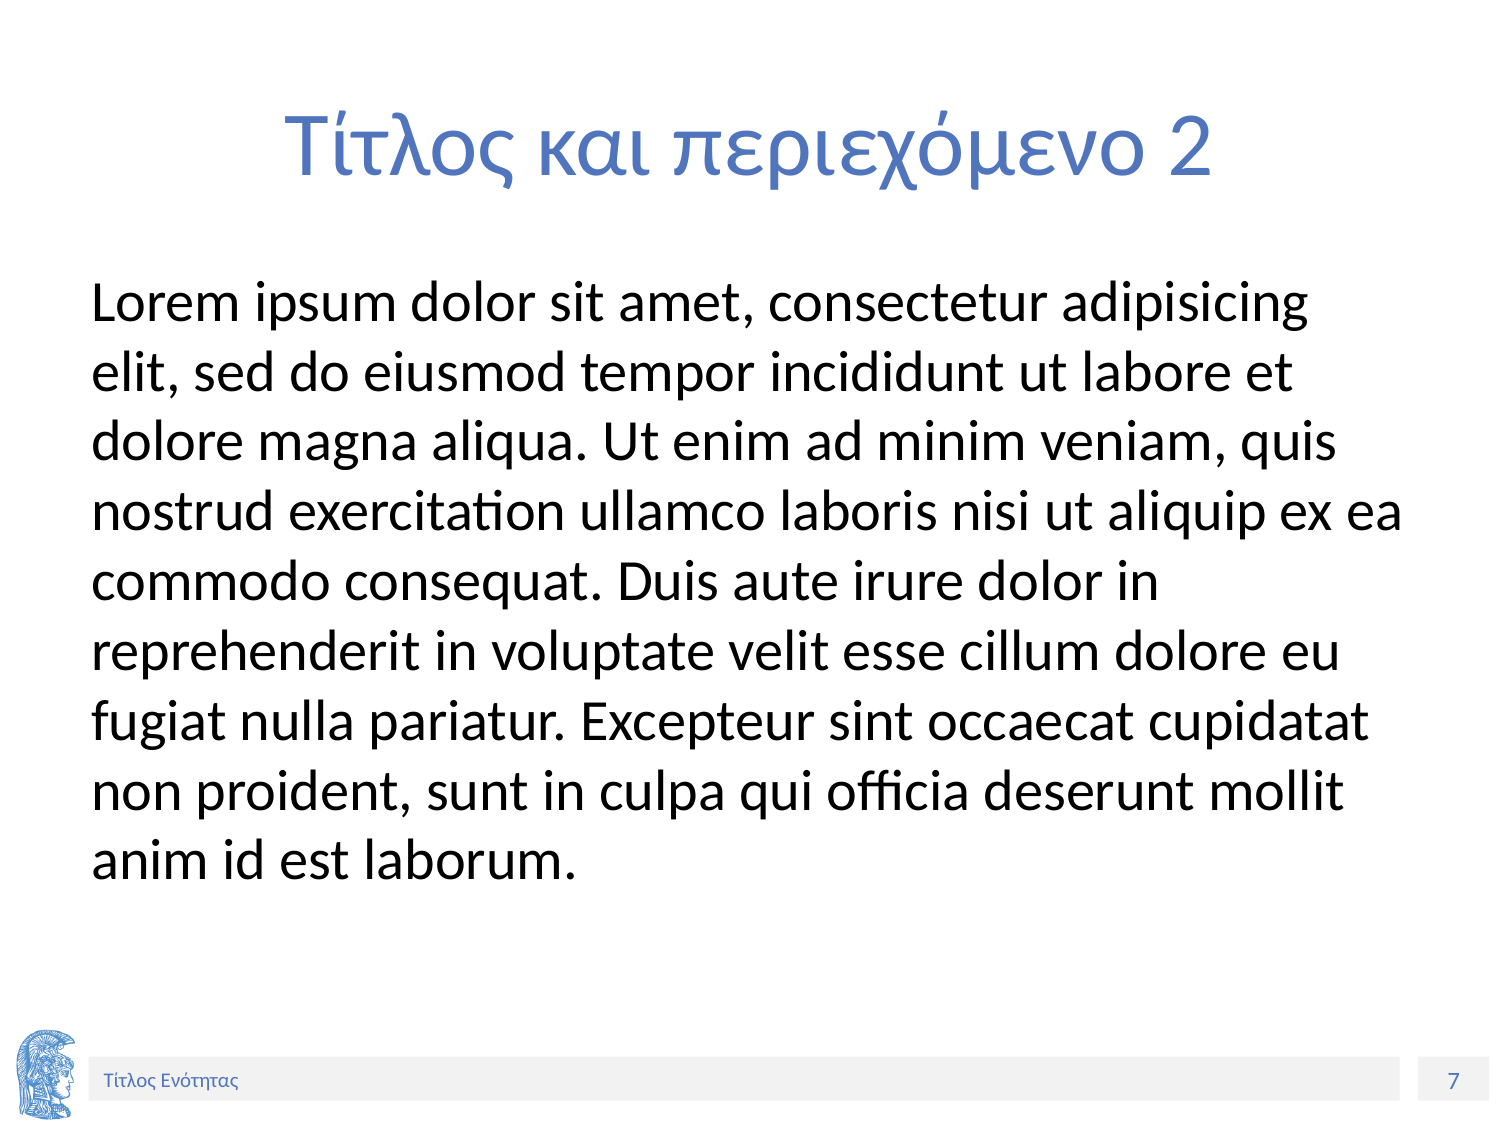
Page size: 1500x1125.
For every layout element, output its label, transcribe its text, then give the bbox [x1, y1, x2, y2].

picture [9, 1026, 81, 1120]
title Τίτλος και περιεχόμενο 2 [75, 45, 1426, 233]
list Lorem ipsum dolor sit amet, consectetur adipisicing elit, sed do eiusmod tempor incididunt ut labore et dolore magna aliqua. Ut enim ad minim veniam, quis nostrud exercitation ullamco laboris nisi ut aliquip ex ea commodo consequat. Duis aute irure dolor in reprehenderit in voluptate velit esse cillum dolore eu fugiat nulla pariatur. Excepteur sint occaecat cupidatat non proident, sunt in culpa qui officia deserunt mollit anim id est laborum. [76, 255, 1427, 998]
